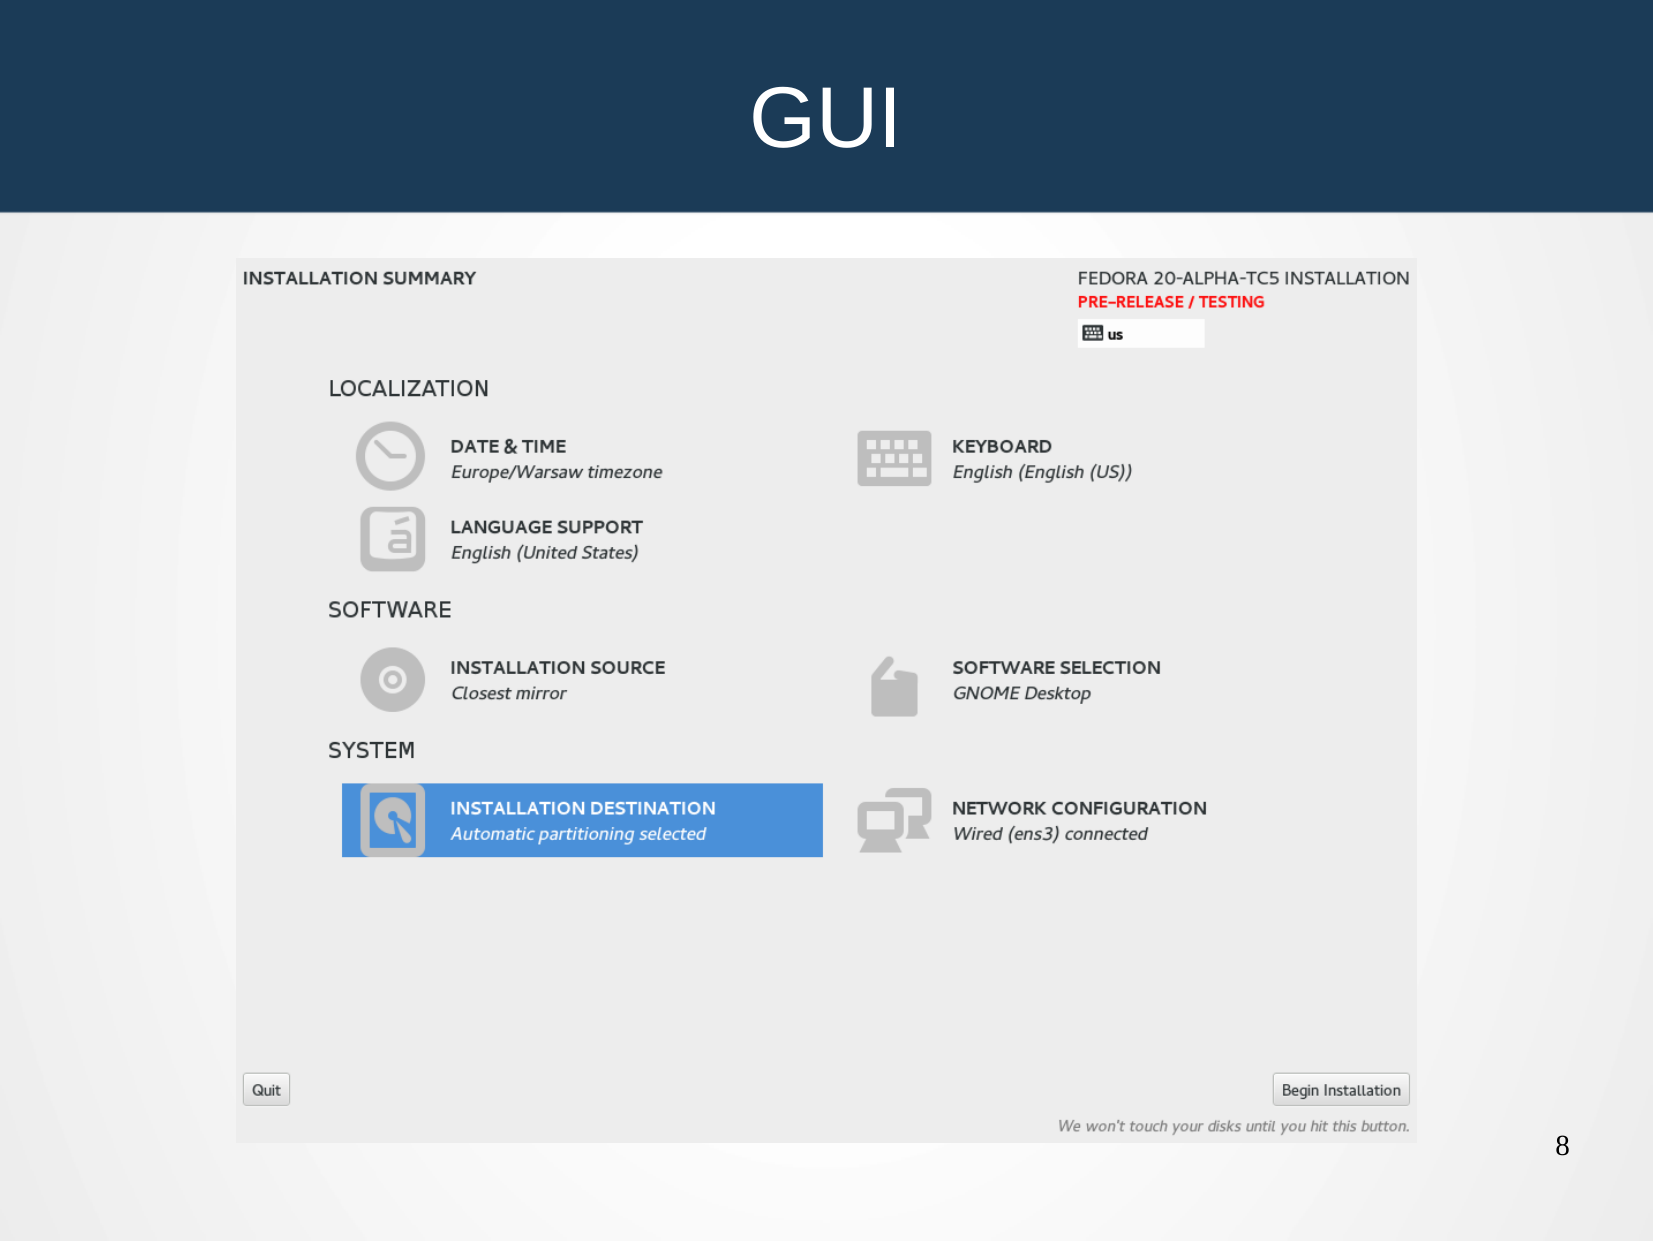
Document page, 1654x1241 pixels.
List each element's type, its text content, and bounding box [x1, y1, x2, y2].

title GUI [82, 47, 1571, 189]
picture [0, 0, 1653, 1241]
